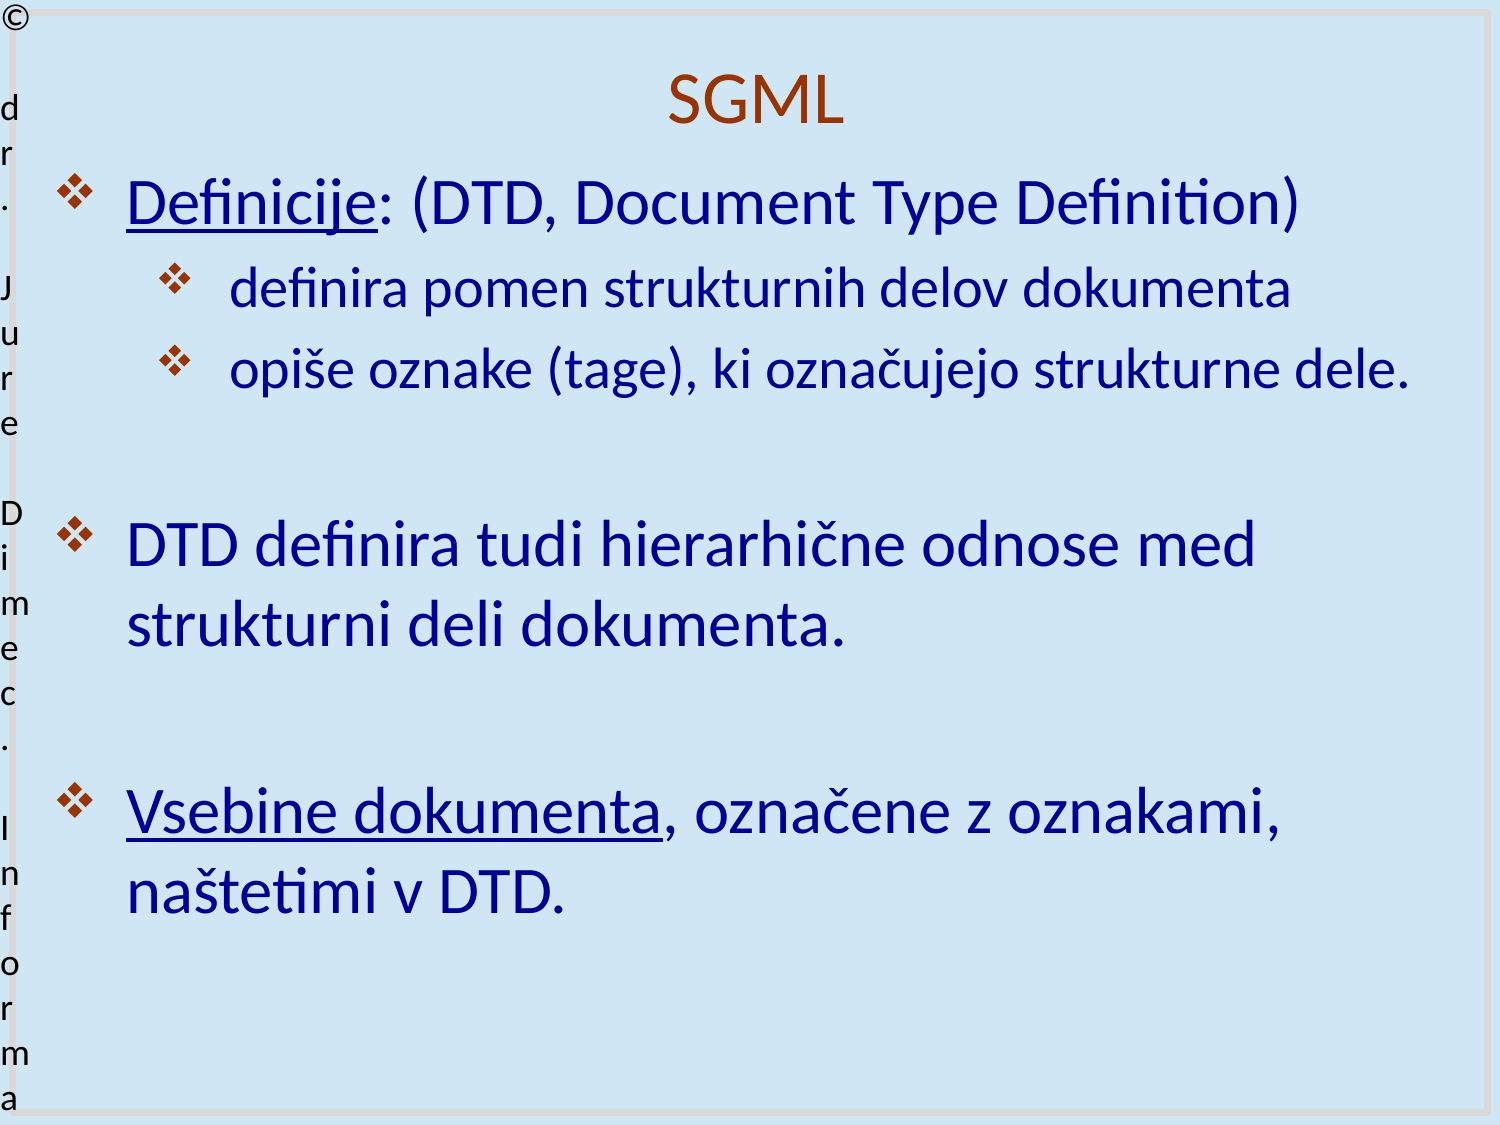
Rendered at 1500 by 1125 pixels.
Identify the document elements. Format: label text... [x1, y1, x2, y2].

list Definicije: (DTD, Document Type Definition) definira pomen strukturnih delov dokumenta opiše oznake (tage), ki označujejo strukturne dele. DTD definira tudi hierarhične odnose med strukturni deli dokumenta. Vsebine dokumenta, označene z oznakami, naštetimi v DTD. [37, 149, 1475, 1050]
title SGML [37, 37, 1475, 149]
